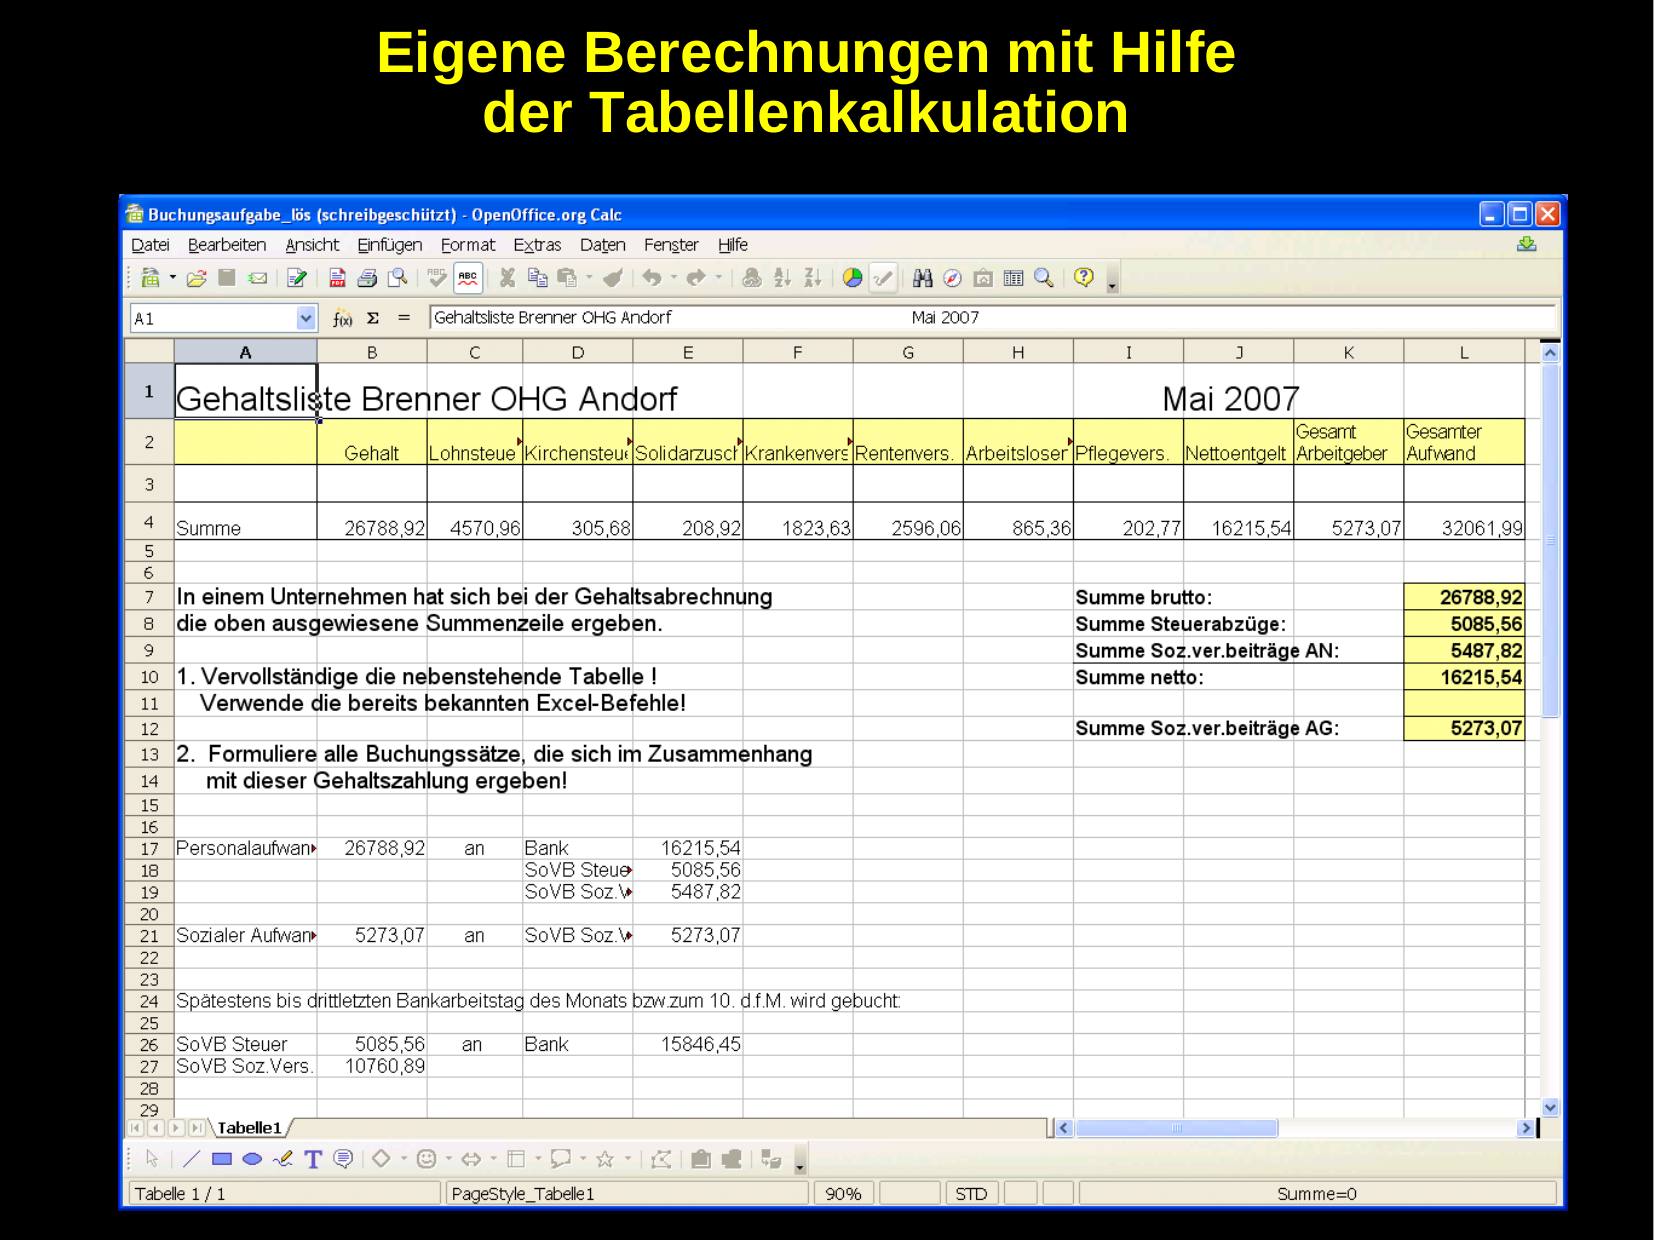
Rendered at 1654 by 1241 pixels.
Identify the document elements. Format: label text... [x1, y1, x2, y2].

text_box Schiller-Gymnasium Hof [1295, 1211, 1546, 1216]
text_box Eigene Berechnungen mit Hilfe der Tabellenkalkulation [376, 23, 1238, 194]
picture [118, 194, 1568, 1211]
